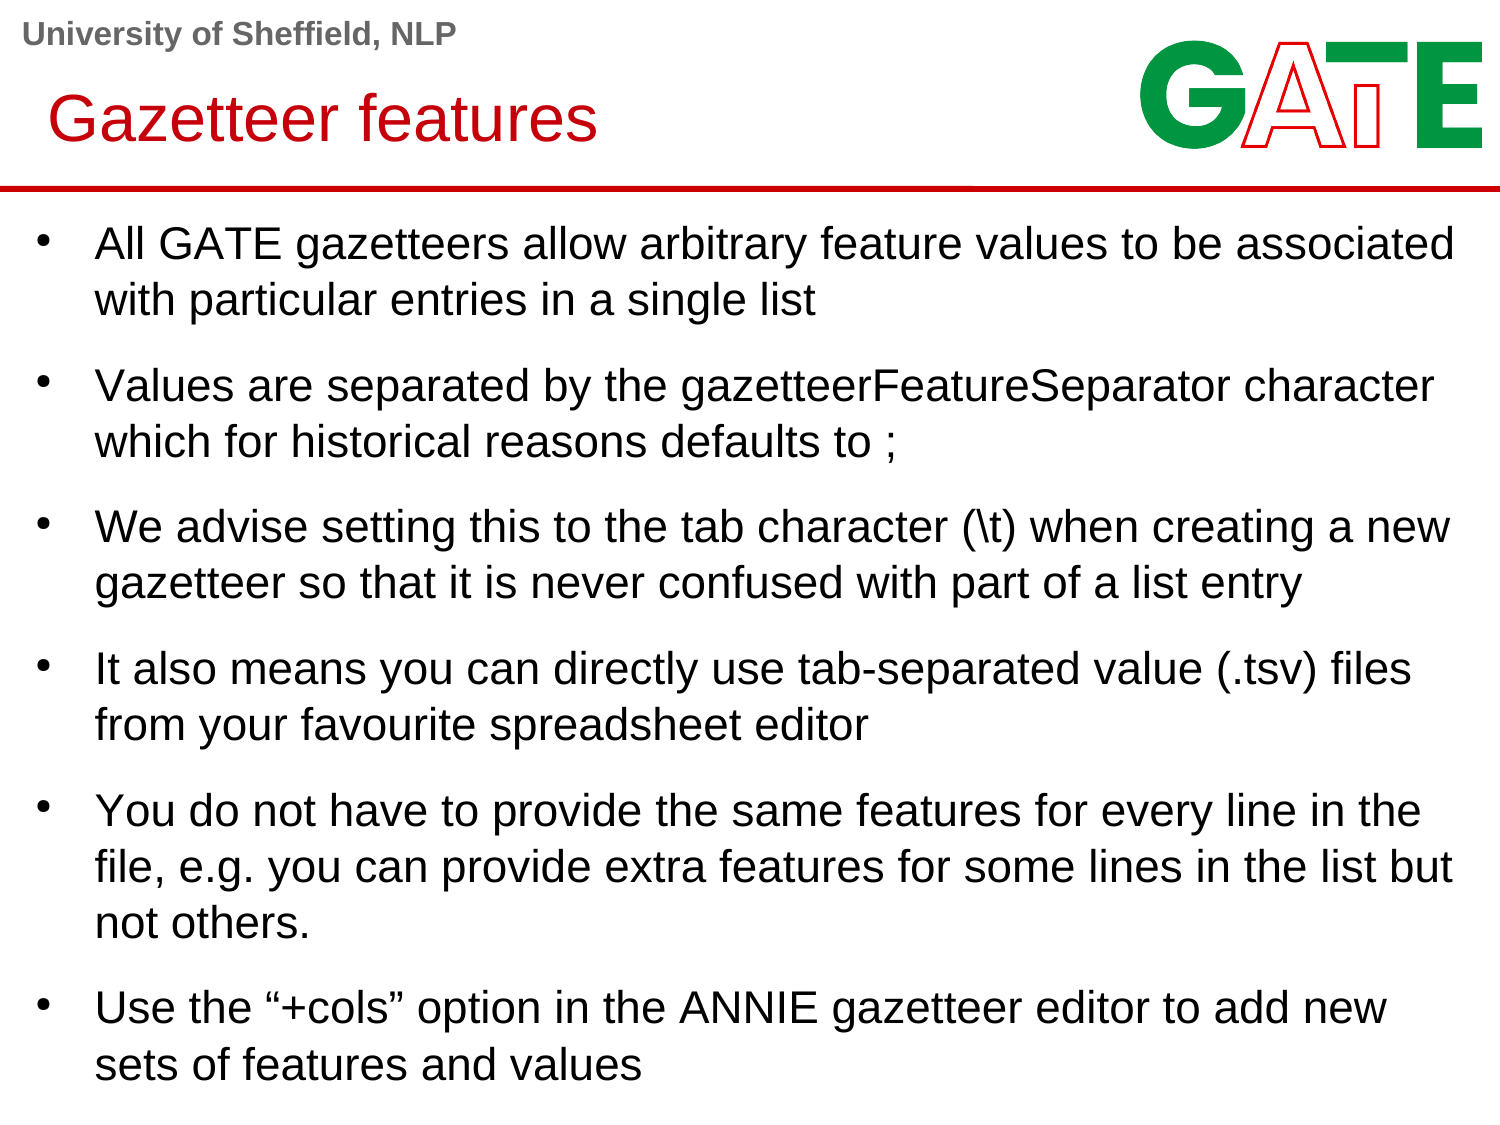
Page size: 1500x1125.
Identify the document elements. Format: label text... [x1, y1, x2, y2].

picture [1133, 23, 1489, 166]
title Gazetteer features [47, 59, 1241, 180]
list All GATE gazetteers allow arbitrary feature values to be associated with particular entries in a single list Values are separated by the gazetteerFeatureSeparator character which for historical reasons defaults to ; We advise setting this to the tab character (\t) when creating a new gazetteer so that it is never confused with part of a list entry It also means you can directly use tab-separated value (.tsv) files from your favourite spreadsheet editor You do not have to provide the same features for every line in the ﬁle, e.g. you can provide extra features for some lines in the list but not others. Use the “+cols” option in the ANNIE gazetteer editor to add new sets of features and values [35, 212, 1465, 1063]
